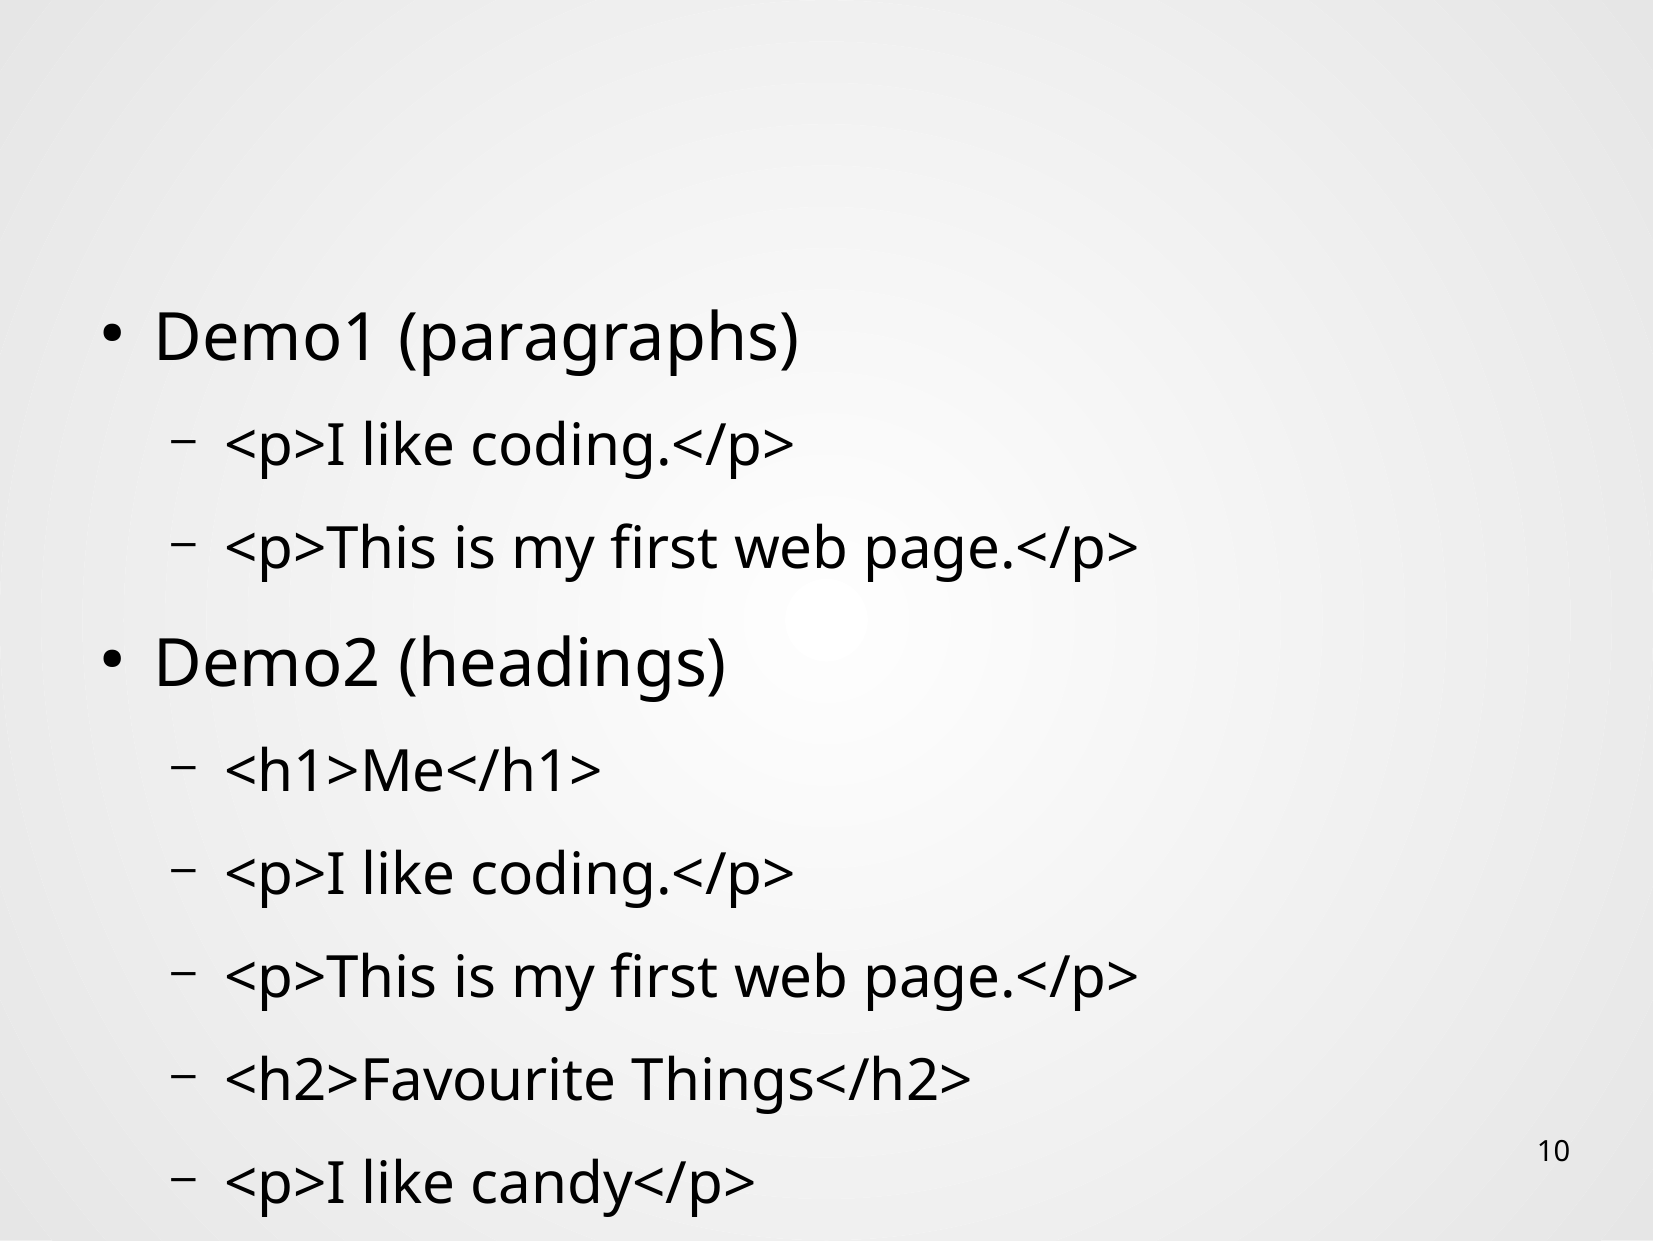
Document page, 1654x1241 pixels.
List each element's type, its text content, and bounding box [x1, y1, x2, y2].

list Demo1 (paragraphs) <p>I like coding.</p> <p>This is my first web page.</p> Demo2 (headings) <h1>Me</h1> <p>I like coding.</p> <p>This is my first web page.</p> <h2>Favourite Things</h2> <p>I like candy</p> [82, 289, 1571, 1010]
